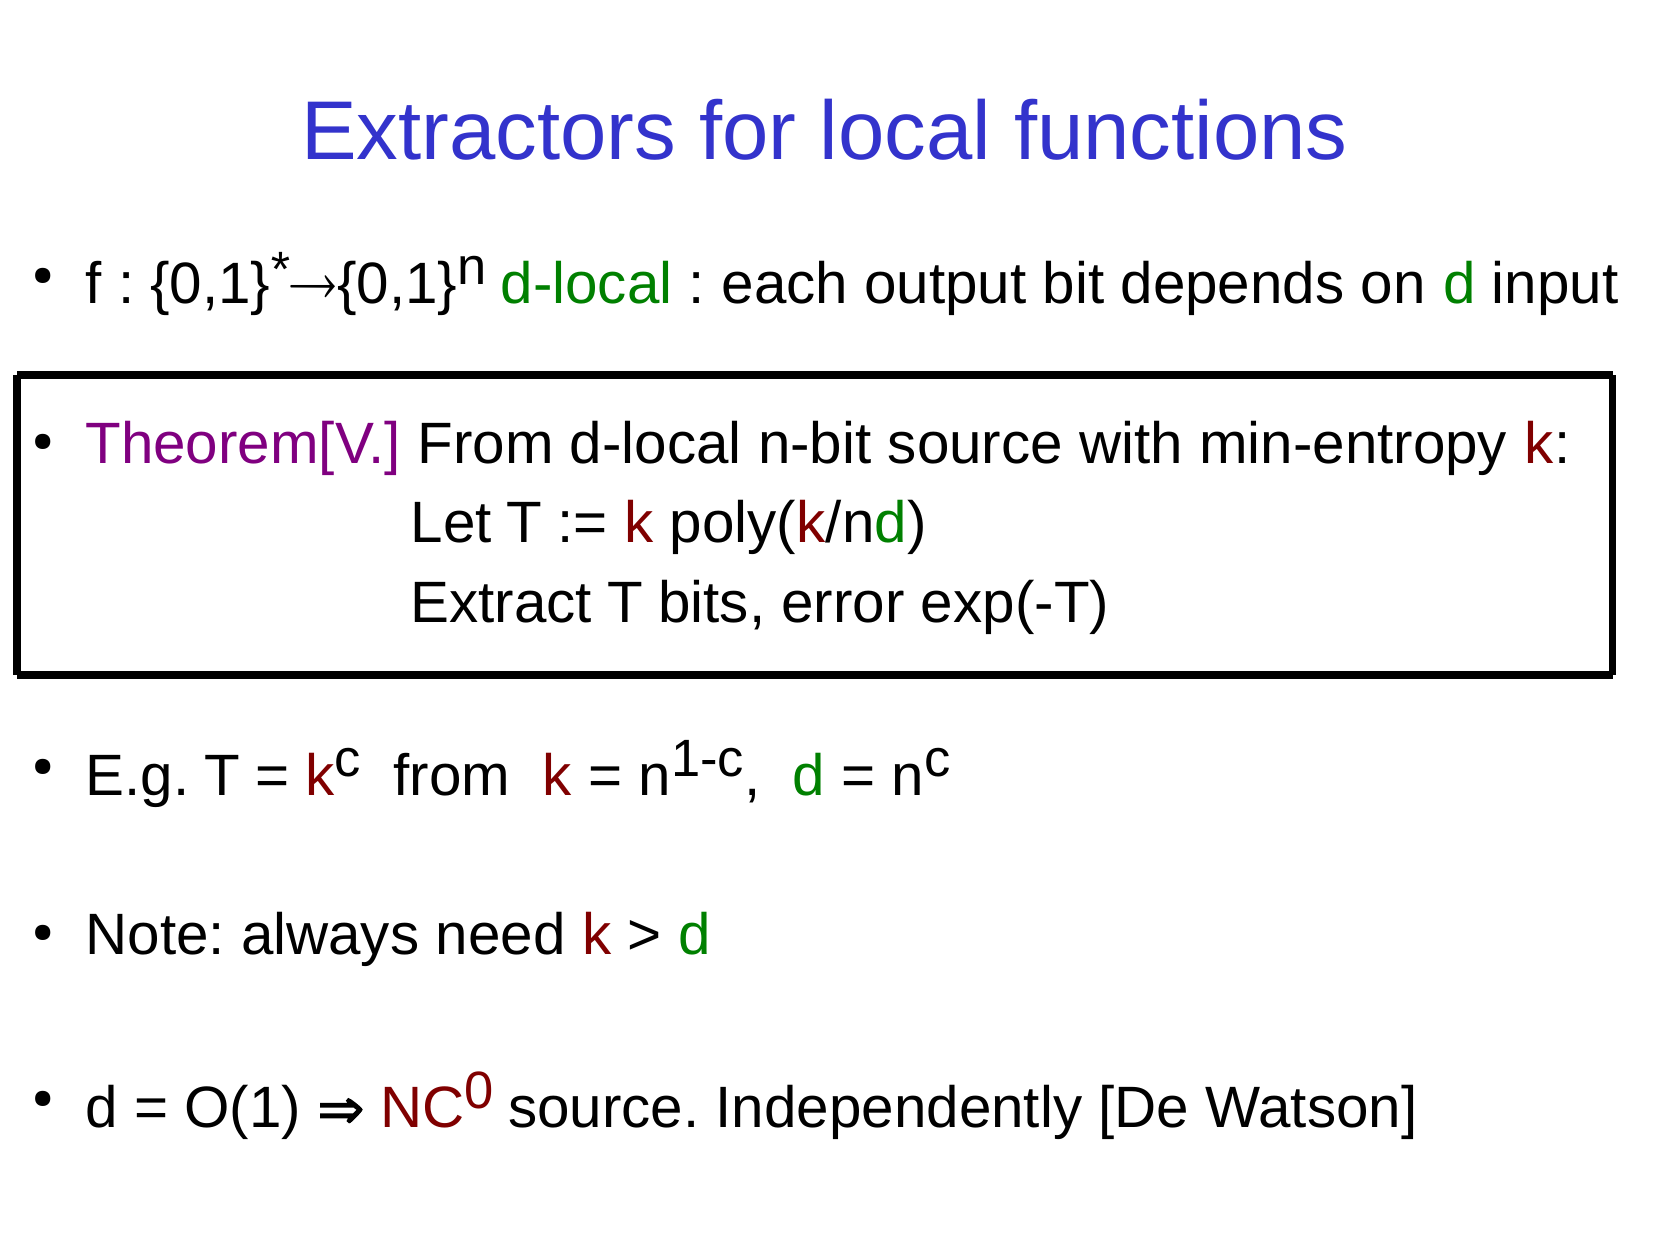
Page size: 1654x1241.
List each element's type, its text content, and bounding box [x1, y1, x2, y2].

title Extractors for local functions [0, 27, 1651, 235]
list f : {0,1}*{0,1}n d-local : each output bit depends on d input Theorem[V.] From d-local n-bit source with min-entropy k: Let T := k poly(k/nd) Extract T bits, error exp(-T) E.g. T = kc from k = n1-c, d = nc Note: always need k > d d = O(1)  NC0 source. Independently [De Watson] [0, 150, 1654, 1162]
